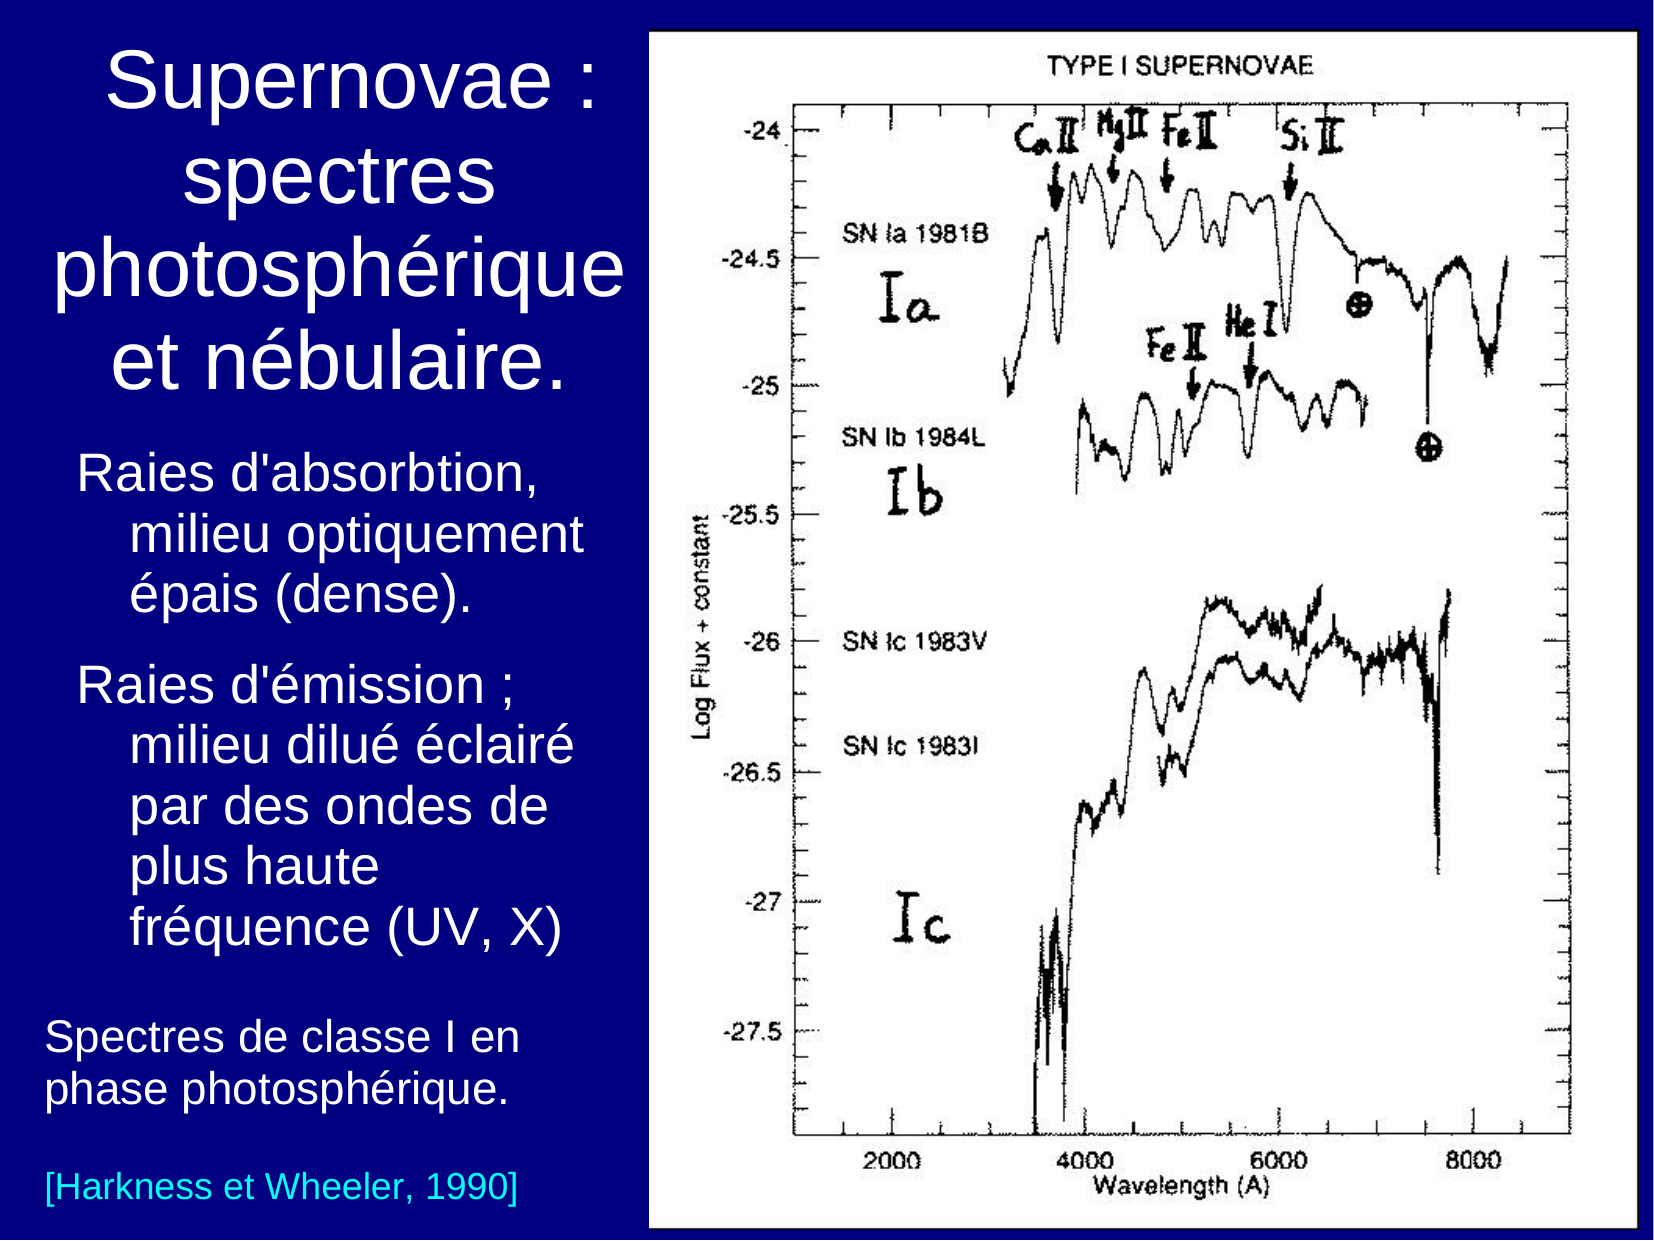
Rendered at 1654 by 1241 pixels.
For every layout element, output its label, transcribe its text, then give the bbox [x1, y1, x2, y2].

picture [649, 29, 1639, 1230]
title Supernovae : spectres photosphérique et nébulaire. [29, 25, 650, 408]
text_box Spectres de classe I en phase photosphérique. [Harkness et Wheeler, 1990] [29, 1003, 633, 1214]
list Raies d'absorbtion, milieu optiquement épais (dense). Raies d'émission ; milieu dilué éclairé par des ondes de plus haute fréquence (UV, X) [59, 442, 610, 1003]
